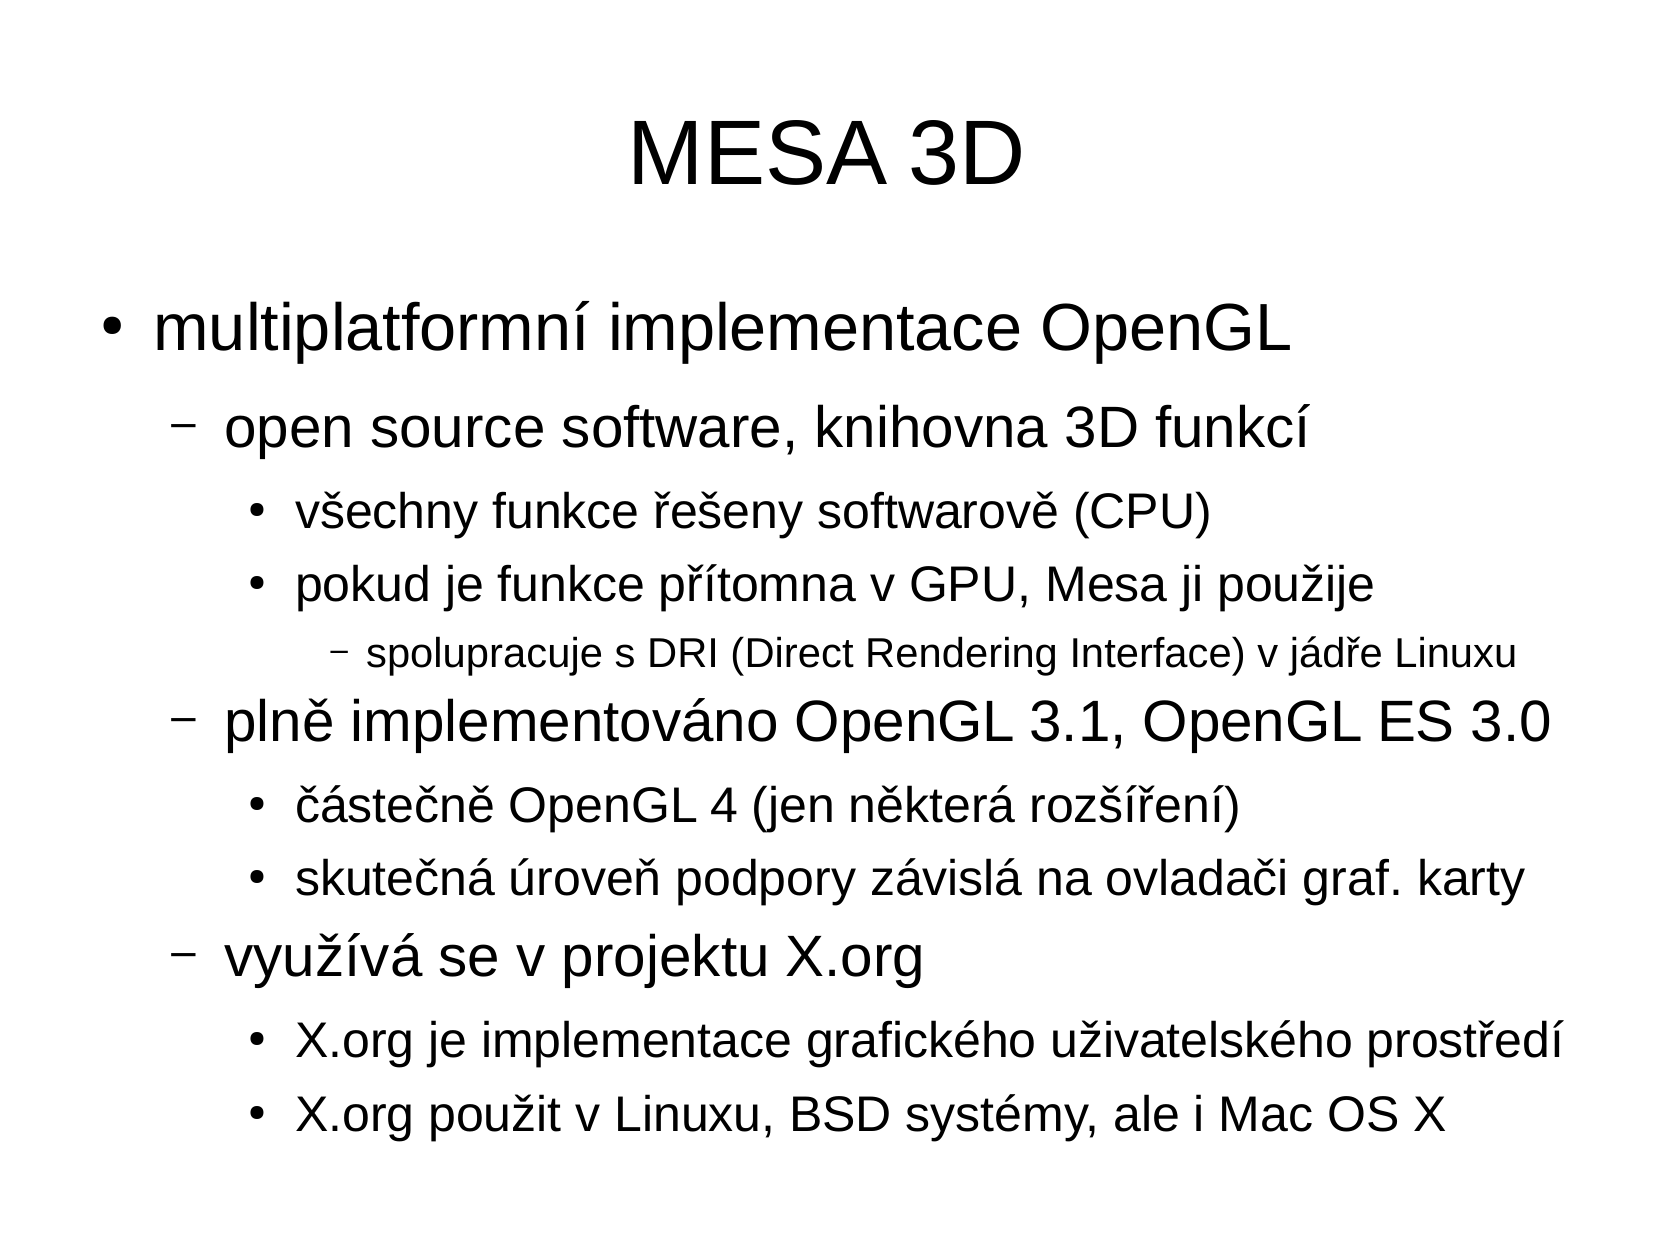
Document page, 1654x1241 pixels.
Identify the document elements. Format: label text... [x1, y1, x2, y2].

list multiplatformní implementace OpenGL open source software, knihovna 3D funkcí všechny funkce řešeny softwarově (CPU) pokud je funkce přítomna v GPU, Mesa ji použije spolupracuje s DRI (Direct Rendering Interface) v jádře Linuxu plně implementováno OpenGL 3.1, OpenGL ES 3.0 částečně OpenGL 4 (jen některá rozšíření) skutečná úroveň podpory závislá na ovladači graf. karty využívá se v projektu X.org X.org je implementace grafického uživatelského prostředí X.org použit v Linuxu, BSD systémy, ale i Mac OS X [82, 290, 1571, 1182]
title MESA 3D [82, 56, 1571, 250]
